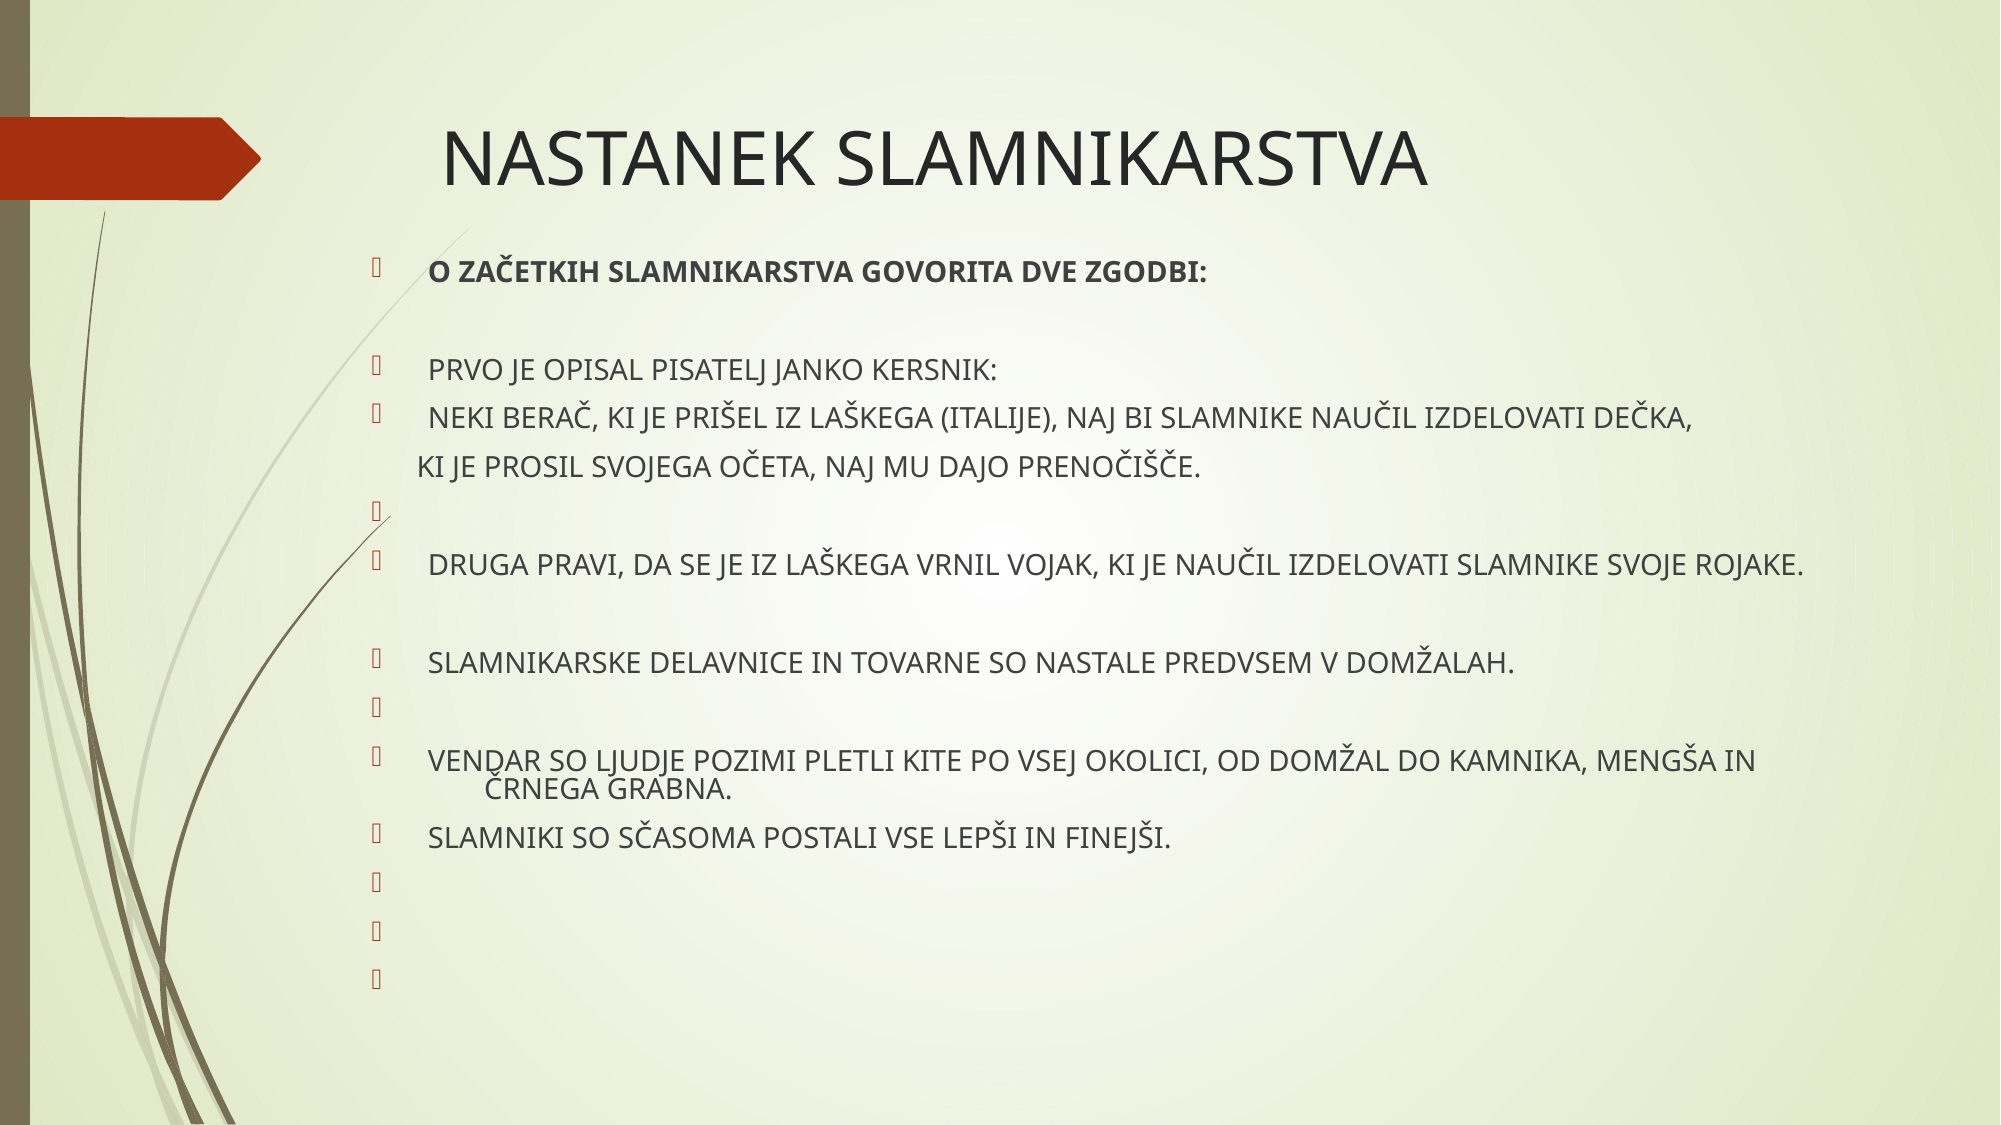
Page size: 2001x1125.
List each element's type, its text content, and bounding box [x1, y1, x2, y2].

title NASTANEK SLAMNIKARSTVA [425, 102, 1888, 252]
list O ZAČETKIH SLAMNIKARSTVA GOVORITA DVE ZGODBI: PRVO JE OPISAL PISATELJ JANKO KERSNIK: NEKI BERAČ, KI JE PRIŠEL IZ LAŠKEGA (ITALIJE), NAJ BI SLAMNIKE NAUČIL IZDELOVATI DEČKA, KI JE PROSIL SVOJEGA OČETA, NAJ MU DAJO PRENOČIŠČE. DRUGA PRAVI, DA SE JE IZ LAŠKEGA VRNIL VOJAK, KI JE NAUČIL IZDELOVATI SLAMNIKE SVOJE ROJAKE. SLAMNIKARSKE DELAVNICE IN TOVARNE SO NASTALE PREDVSEM V DOMŽALAH. VENDAR SO LJUDJE POZIMI PLETLI KITE PO VSEJ OKOLICI, OD DOMŽAL DO KAMNIKA, MENGŠA IN ČRNEGA GRABNA. SLAMNIKI SO SČASOMA POSTALI VSE LEPŠI IN FINEJŠI. [356, 252, 1888, 873]
